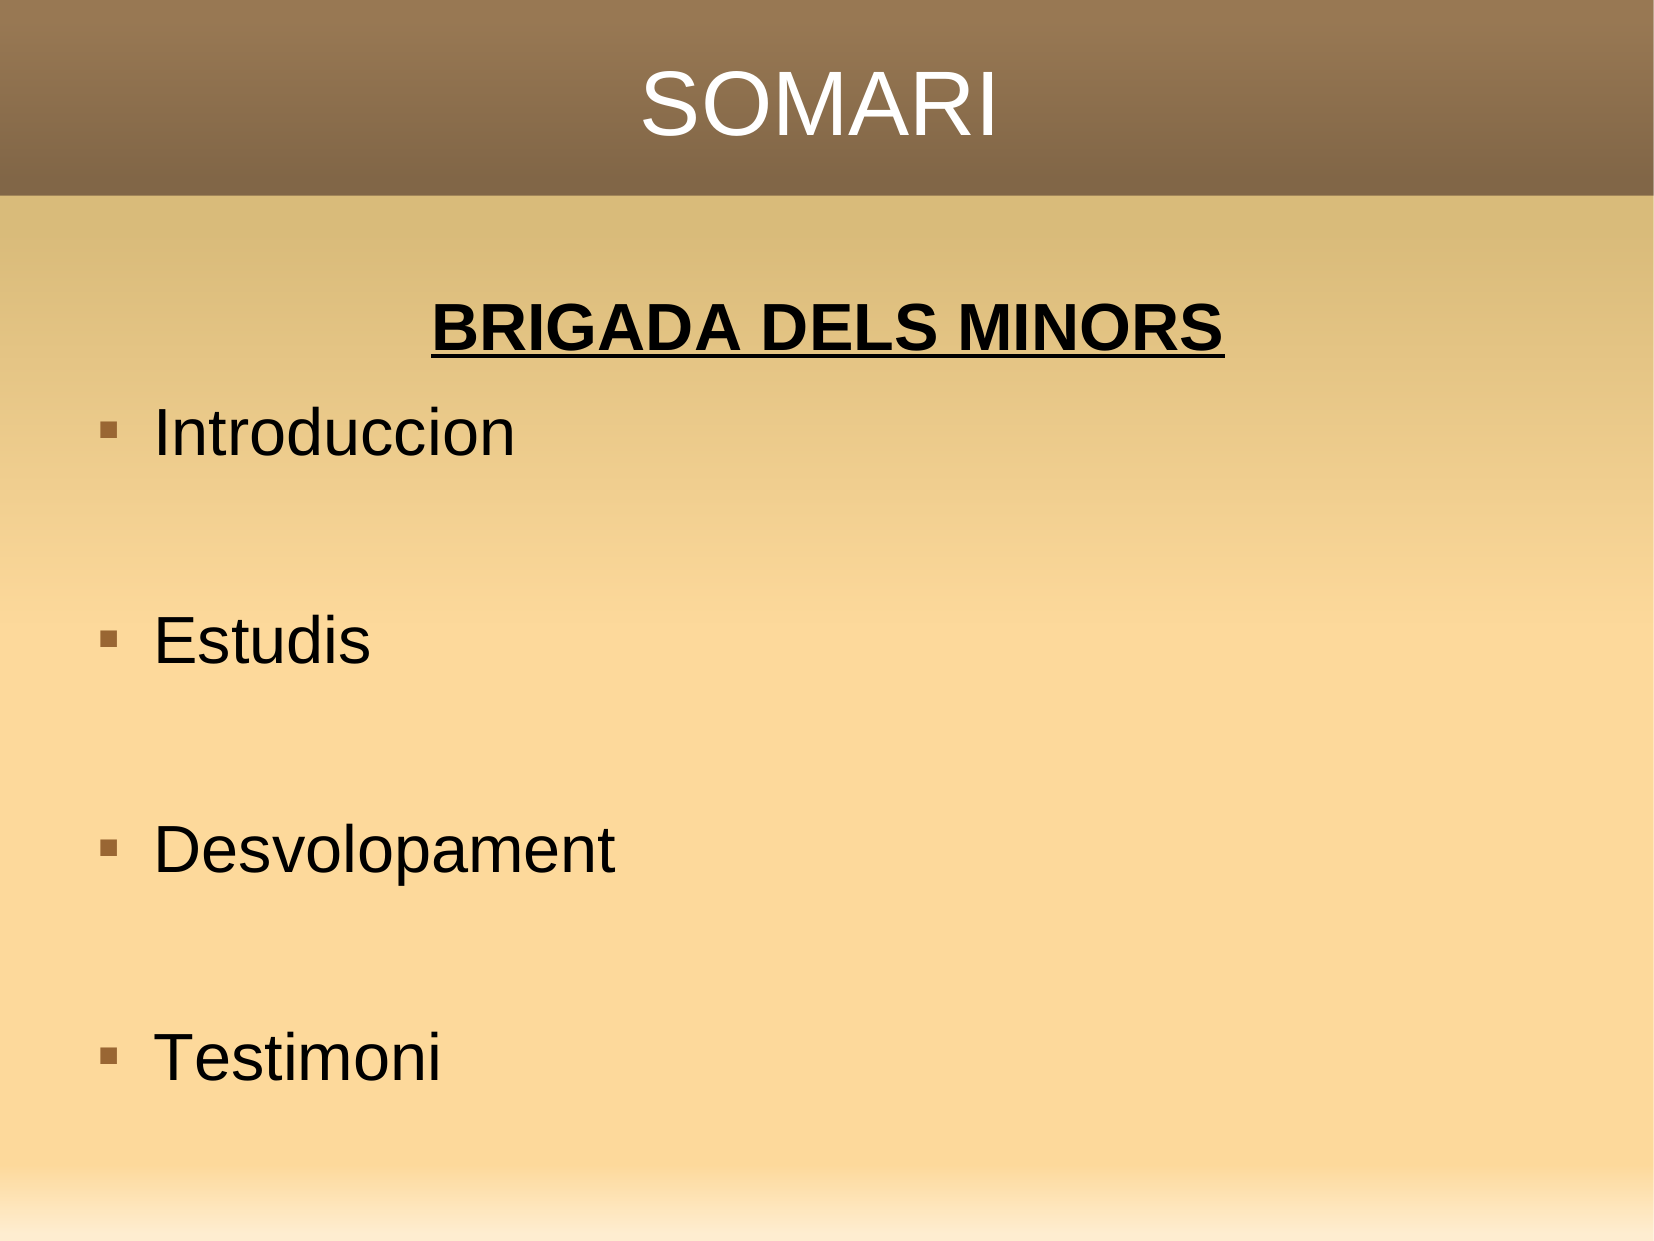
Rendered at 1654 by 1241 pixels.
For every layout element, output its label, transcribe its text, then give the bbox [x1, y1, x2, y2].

title SOMARI [76, 0, 1565, 208]
list BRIGADA DELS MINORS Introduccion Estudis Desvolopament Testimoni [82, 290, 1571, 1109]
picture [0, 0, 1654, 1241]
